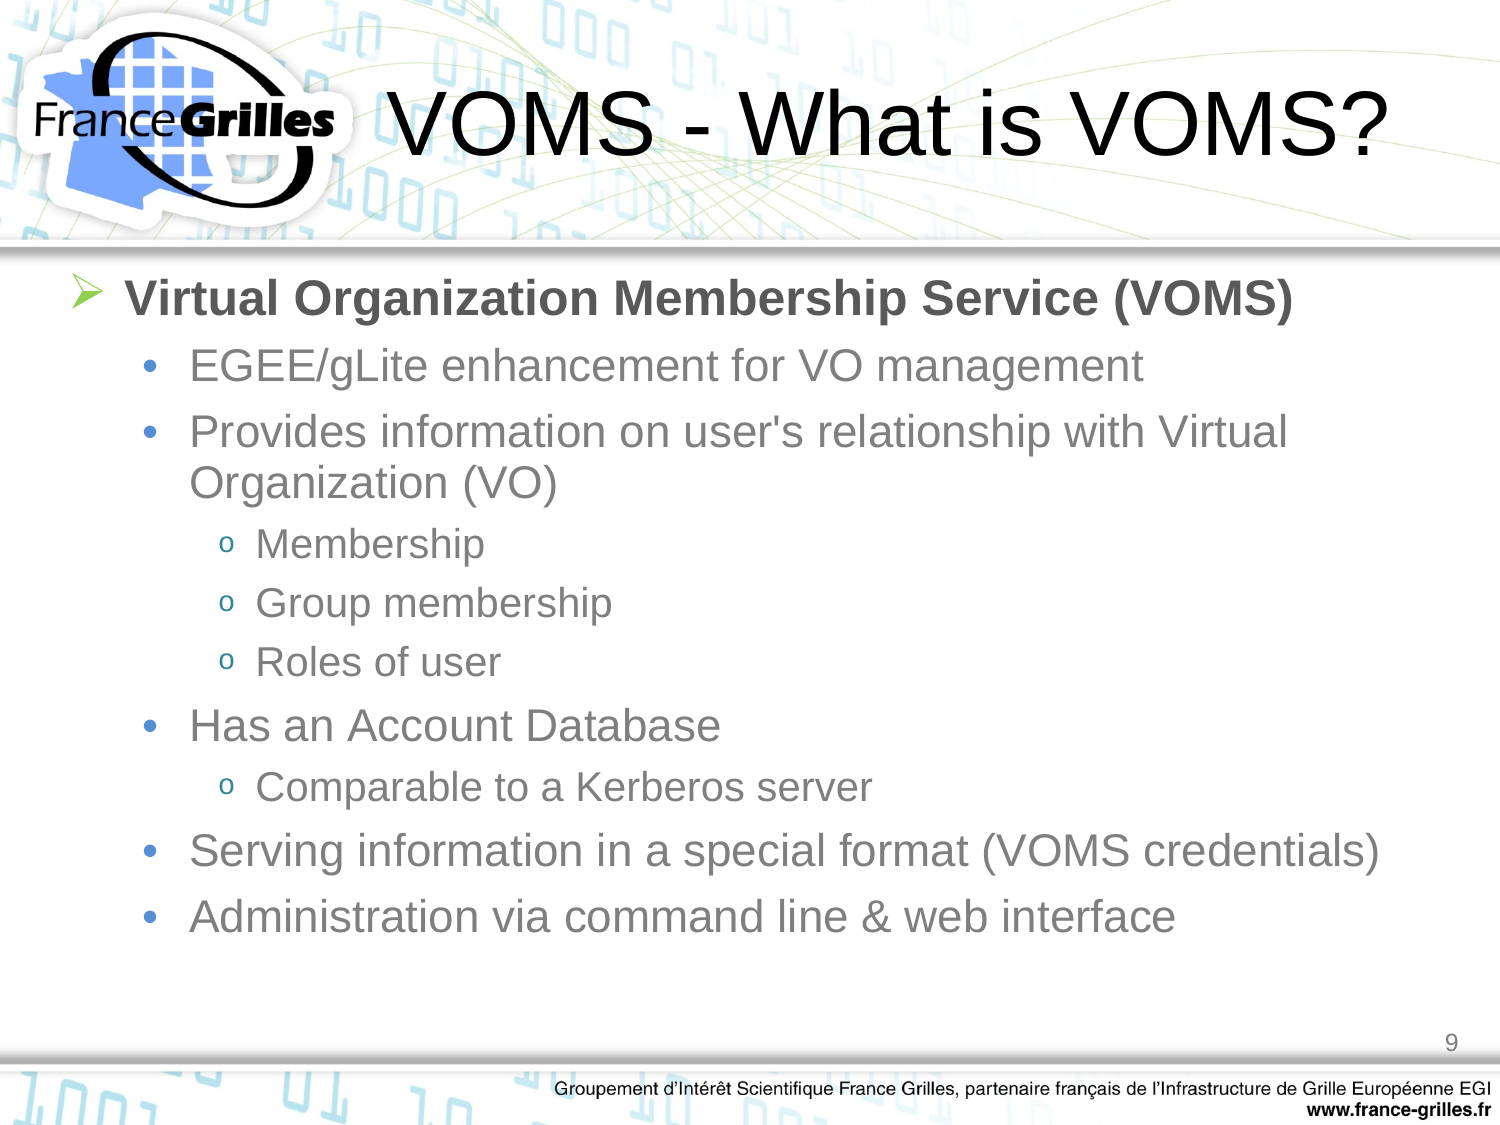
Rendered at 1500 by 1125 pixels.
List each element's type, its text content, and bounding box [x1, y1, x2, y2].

list Virtual Organization Membership Service (VOMS) EGEE/gLite enhancement for VO management Provides information on user's relationship with Virtual Organization (VO) Membership Group membership Roles of user Has an Account Database Comparable to a Kerberos server Serving information in a special format (VOMS credentials) Administration via command line & web interface [53, 262, 1459, 1024]
picture [0, 0, 1500, 1125]
title VOMS - What is VOMS? [372, 7, 1459, 244]
